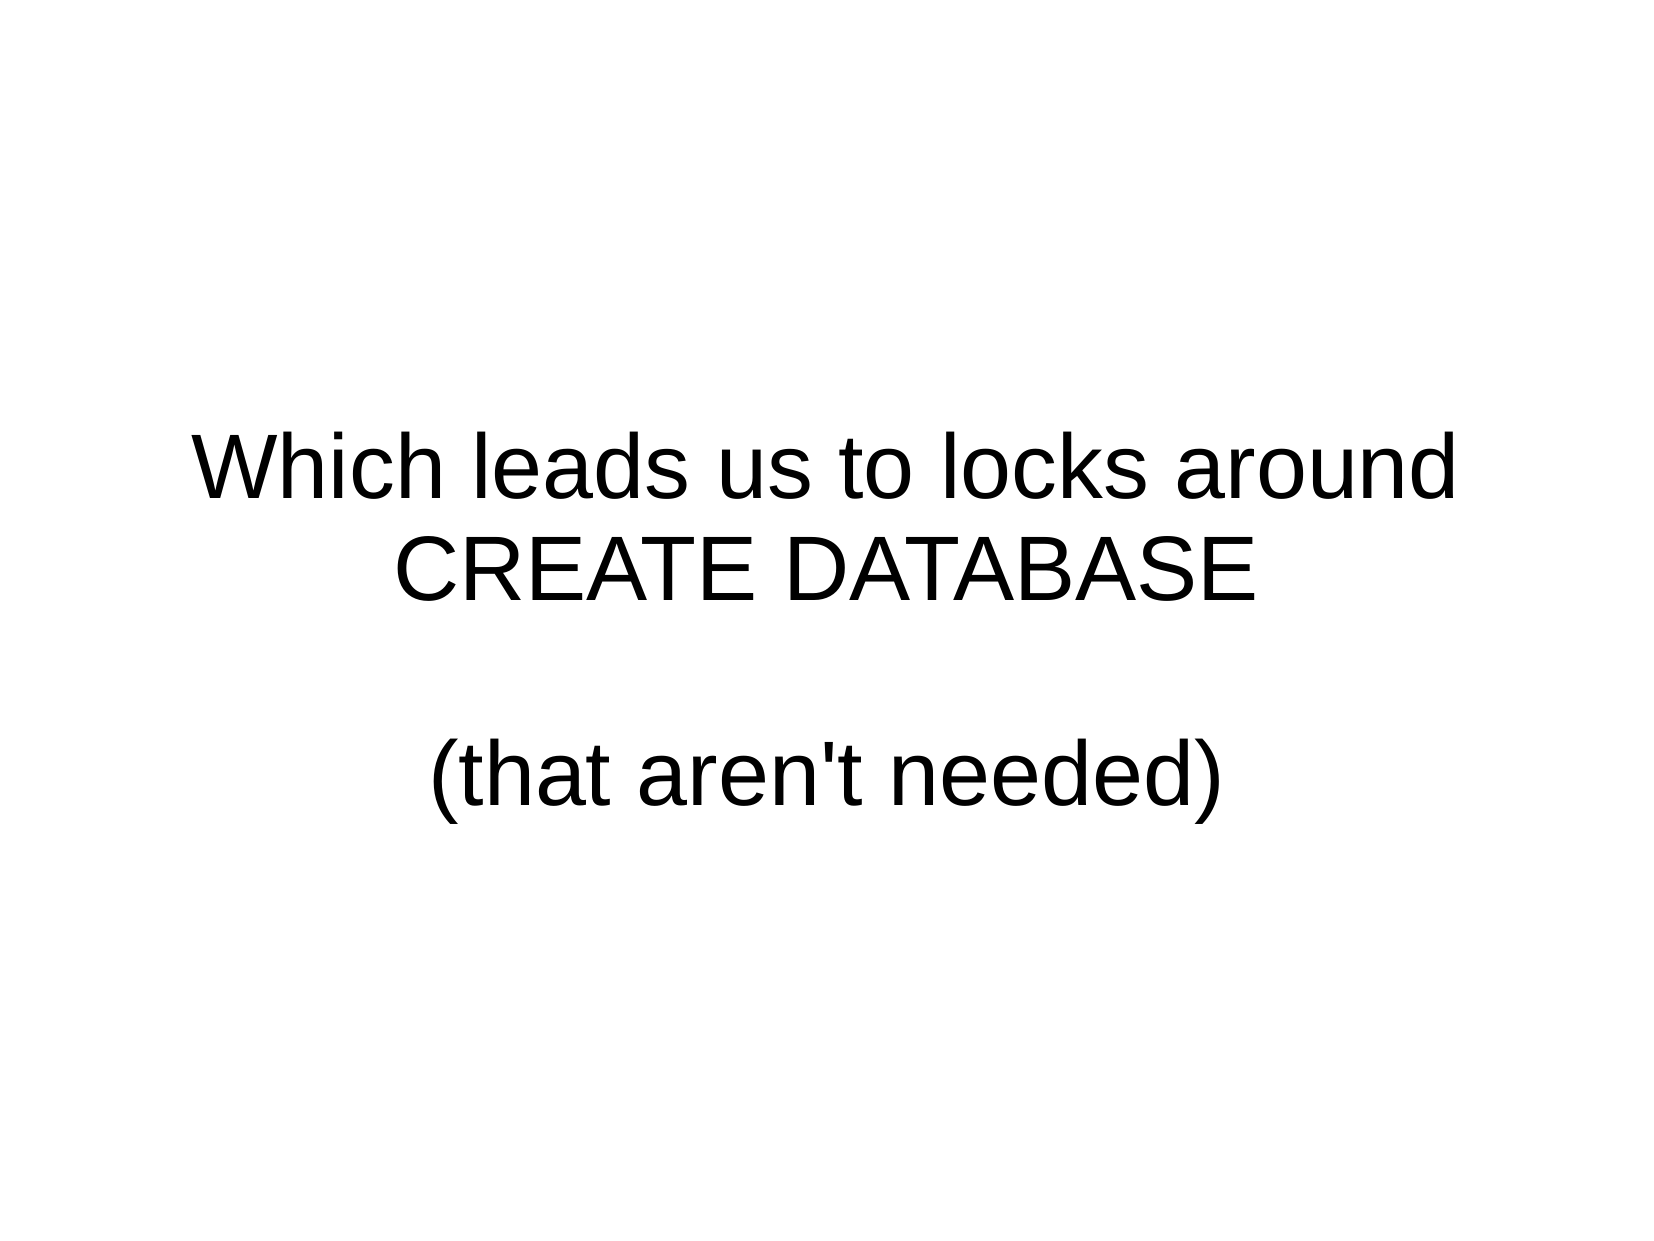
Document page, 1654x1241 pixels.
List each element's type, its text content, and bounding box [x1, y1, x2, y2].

title Which leads us to locks around CREATE DATABASE (that aren't needed) [82, 415, 1571, 826]
